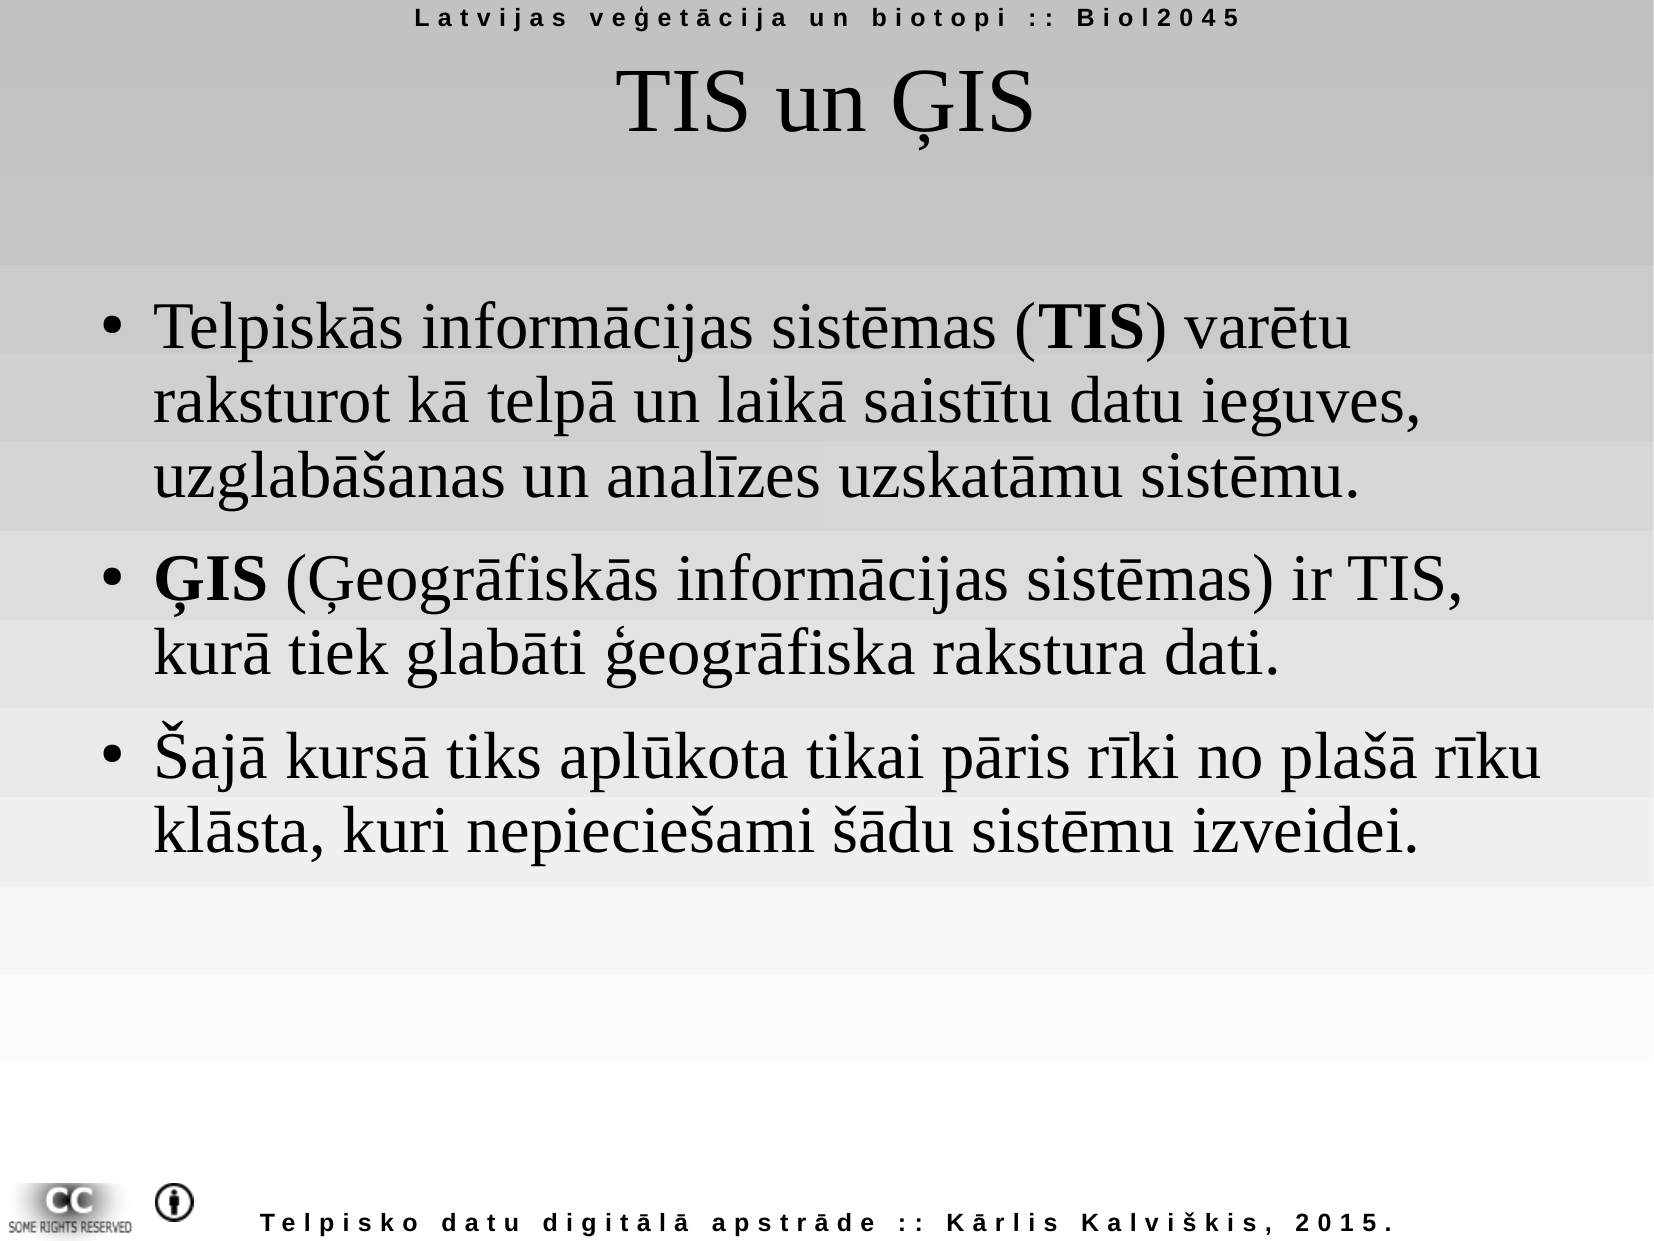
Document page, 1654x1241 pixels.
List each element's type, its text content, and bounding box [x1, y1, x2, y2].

list Telpiskās informācijas sistēmas (TIS) varētu raksturot kā telpā un laikā saistītu datu ieguves, uzglabāšanas un analīzes uzskatāmu sistēmu. ĢIS (Ģeogrāfiskās informācijas sistēmas) ir TIS, kurā tiek glabāti ģeogrāfiska rakstura dati. Šajā kursā tiks aplūkota tikai pāris rīki no plašā rīku klāsta, kuri nepieciešami šādu sistēmu izveidei. [82, 289, 1571, 1113]
picture [0, 0, 1654, 1241]
title TIS un ĢIS [29, 49, 1625, 296]
